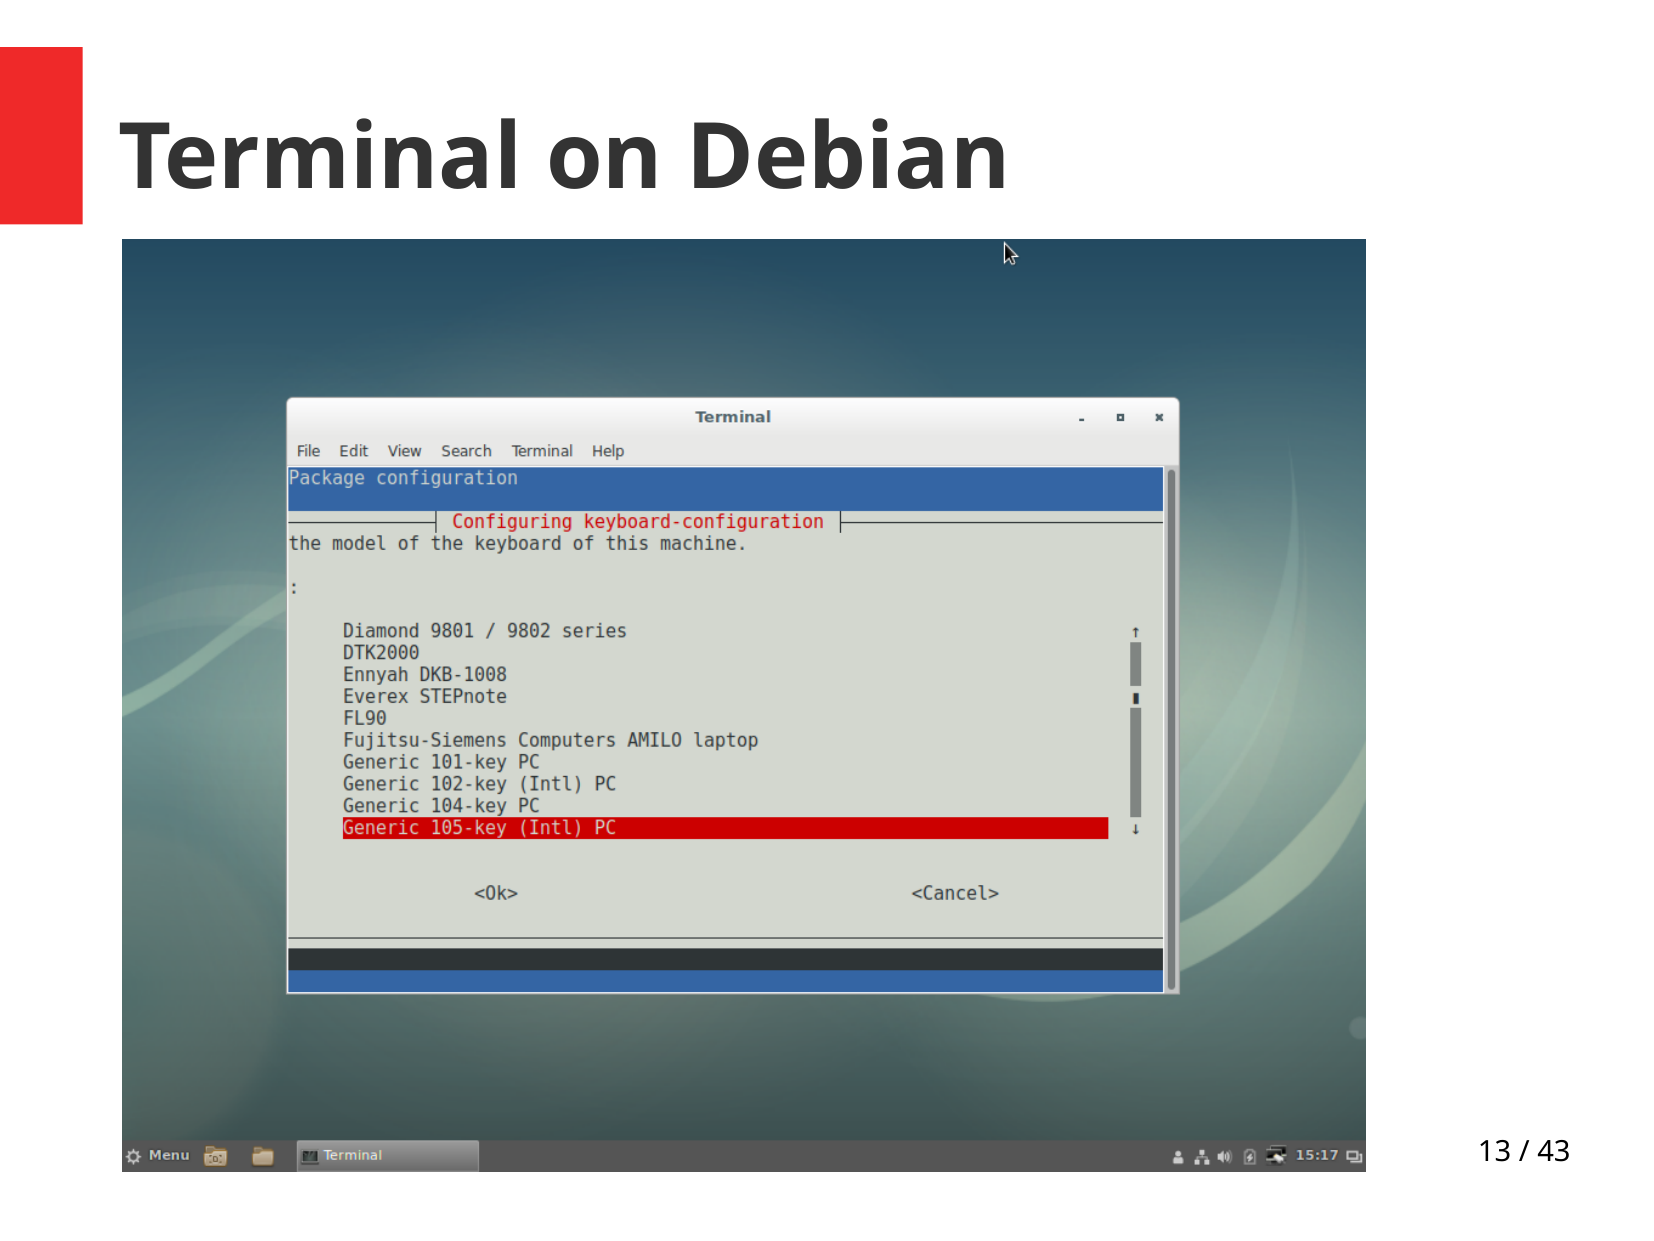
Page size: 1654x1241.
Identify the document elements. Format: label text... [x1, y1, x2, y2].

picture [122, 239, 1366, 1173]
title Terminal on Debian [118, 49, 1571, 257]
